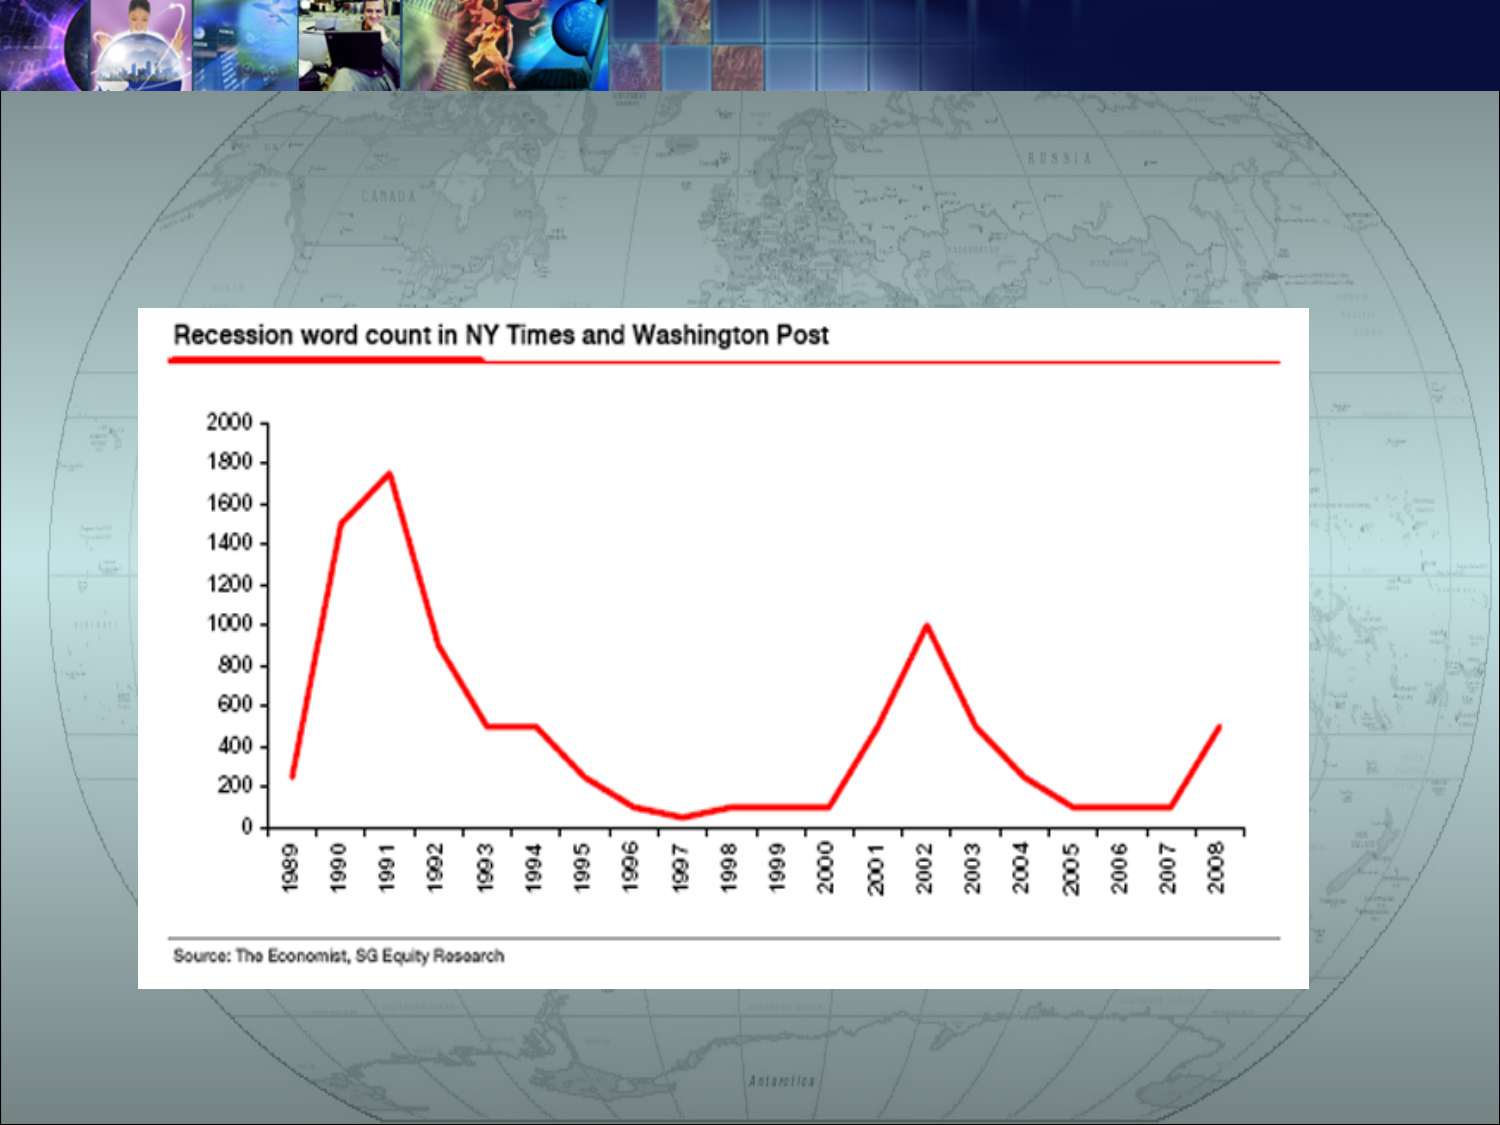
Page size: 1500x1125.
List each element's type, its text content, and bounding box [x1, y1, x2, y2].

picture [138, 308, 1309, 989]
picture [0, 0, 1500, 91]
title RECESSION HITS US [83, 85, 1434, 274]
